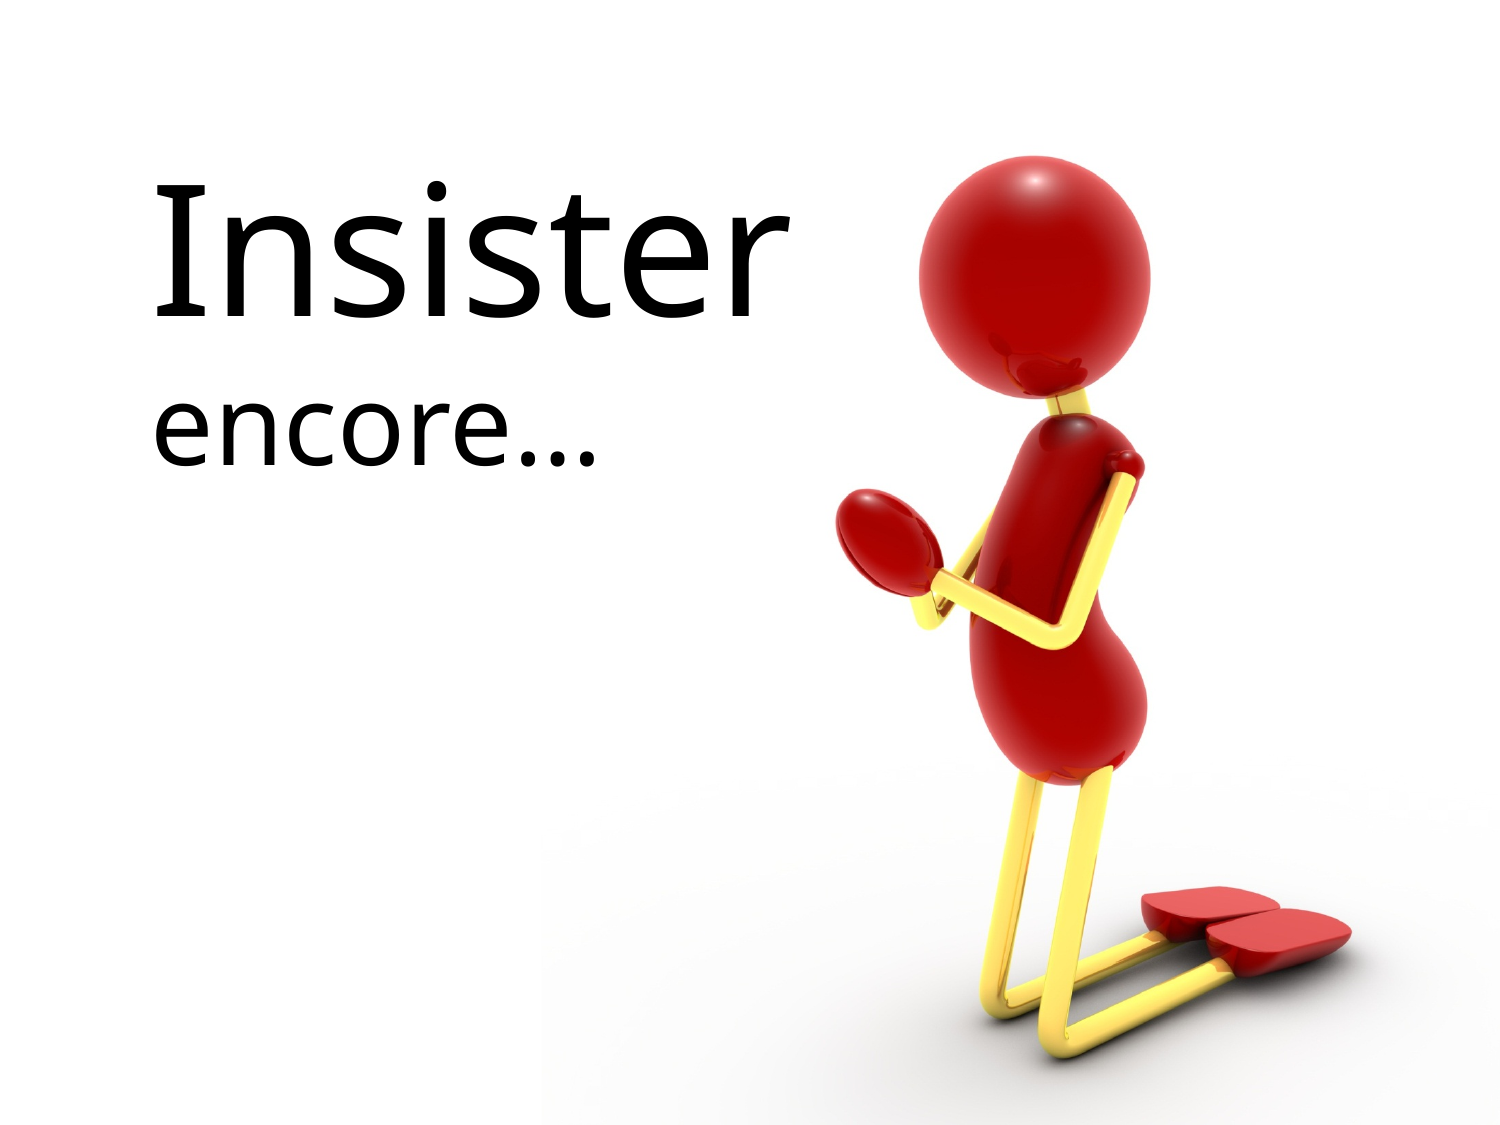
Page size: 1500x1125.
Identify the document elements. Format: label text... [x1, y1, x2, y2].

title Insister encore… [135, 125, 940, 415]
picture [541, 101, 1500, 1125]
